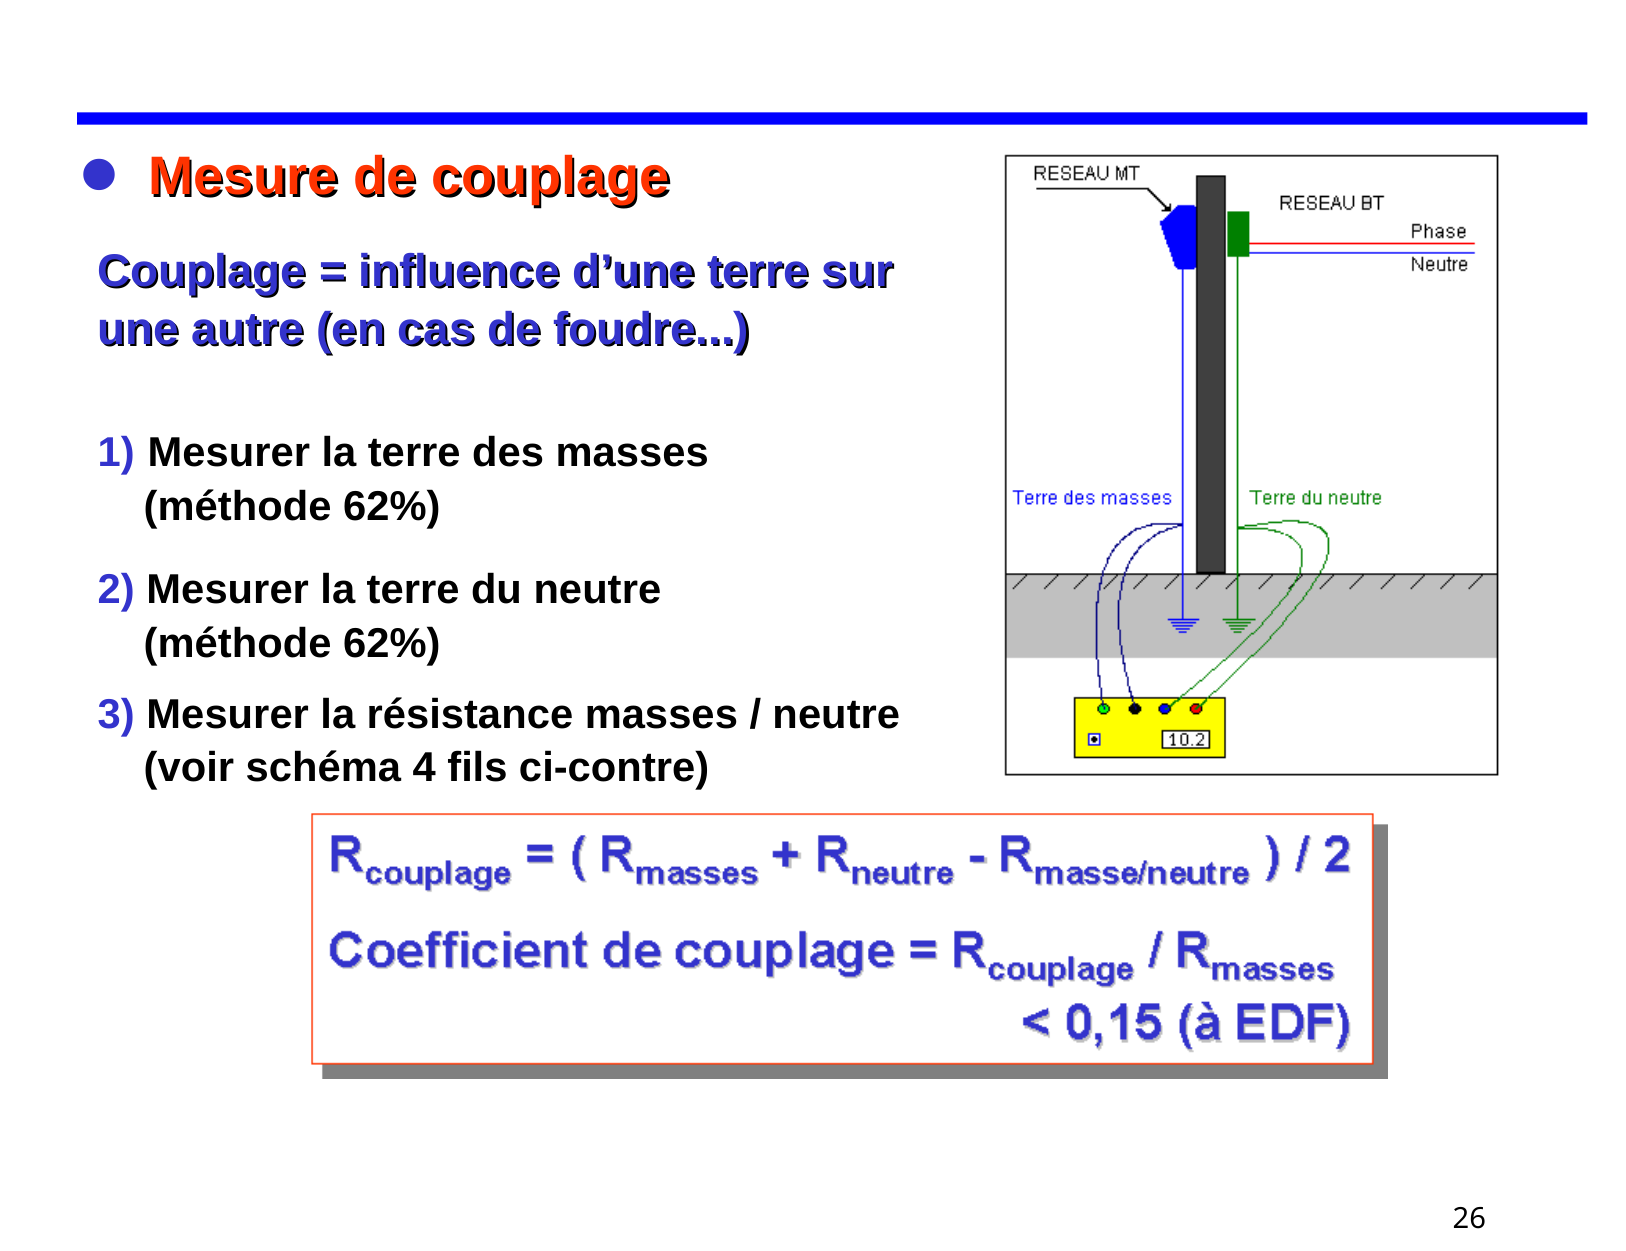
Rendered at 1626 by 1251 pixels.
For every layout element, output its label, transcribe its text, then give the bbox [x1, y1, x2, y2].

chart [999, 150, 1508, 782]
chart [310, 812, 1388, 1079]
text_box Couplage = influence d’une terre sur une autre (en cas de foudre...)‏ [81, 236, 989, 367]
text_box 1) Mesurer la terre des masses (méthode 62%)‏ 2) Mesurer la terre du neutre (méthode 62%)‏ 3) Mesurer la résistance masses / neutre (voir schéma 4 fils ci-contre)‏ [81, 416, 988, 803]
text_box  Mesure de couplage [62, 137, 963, 215]
